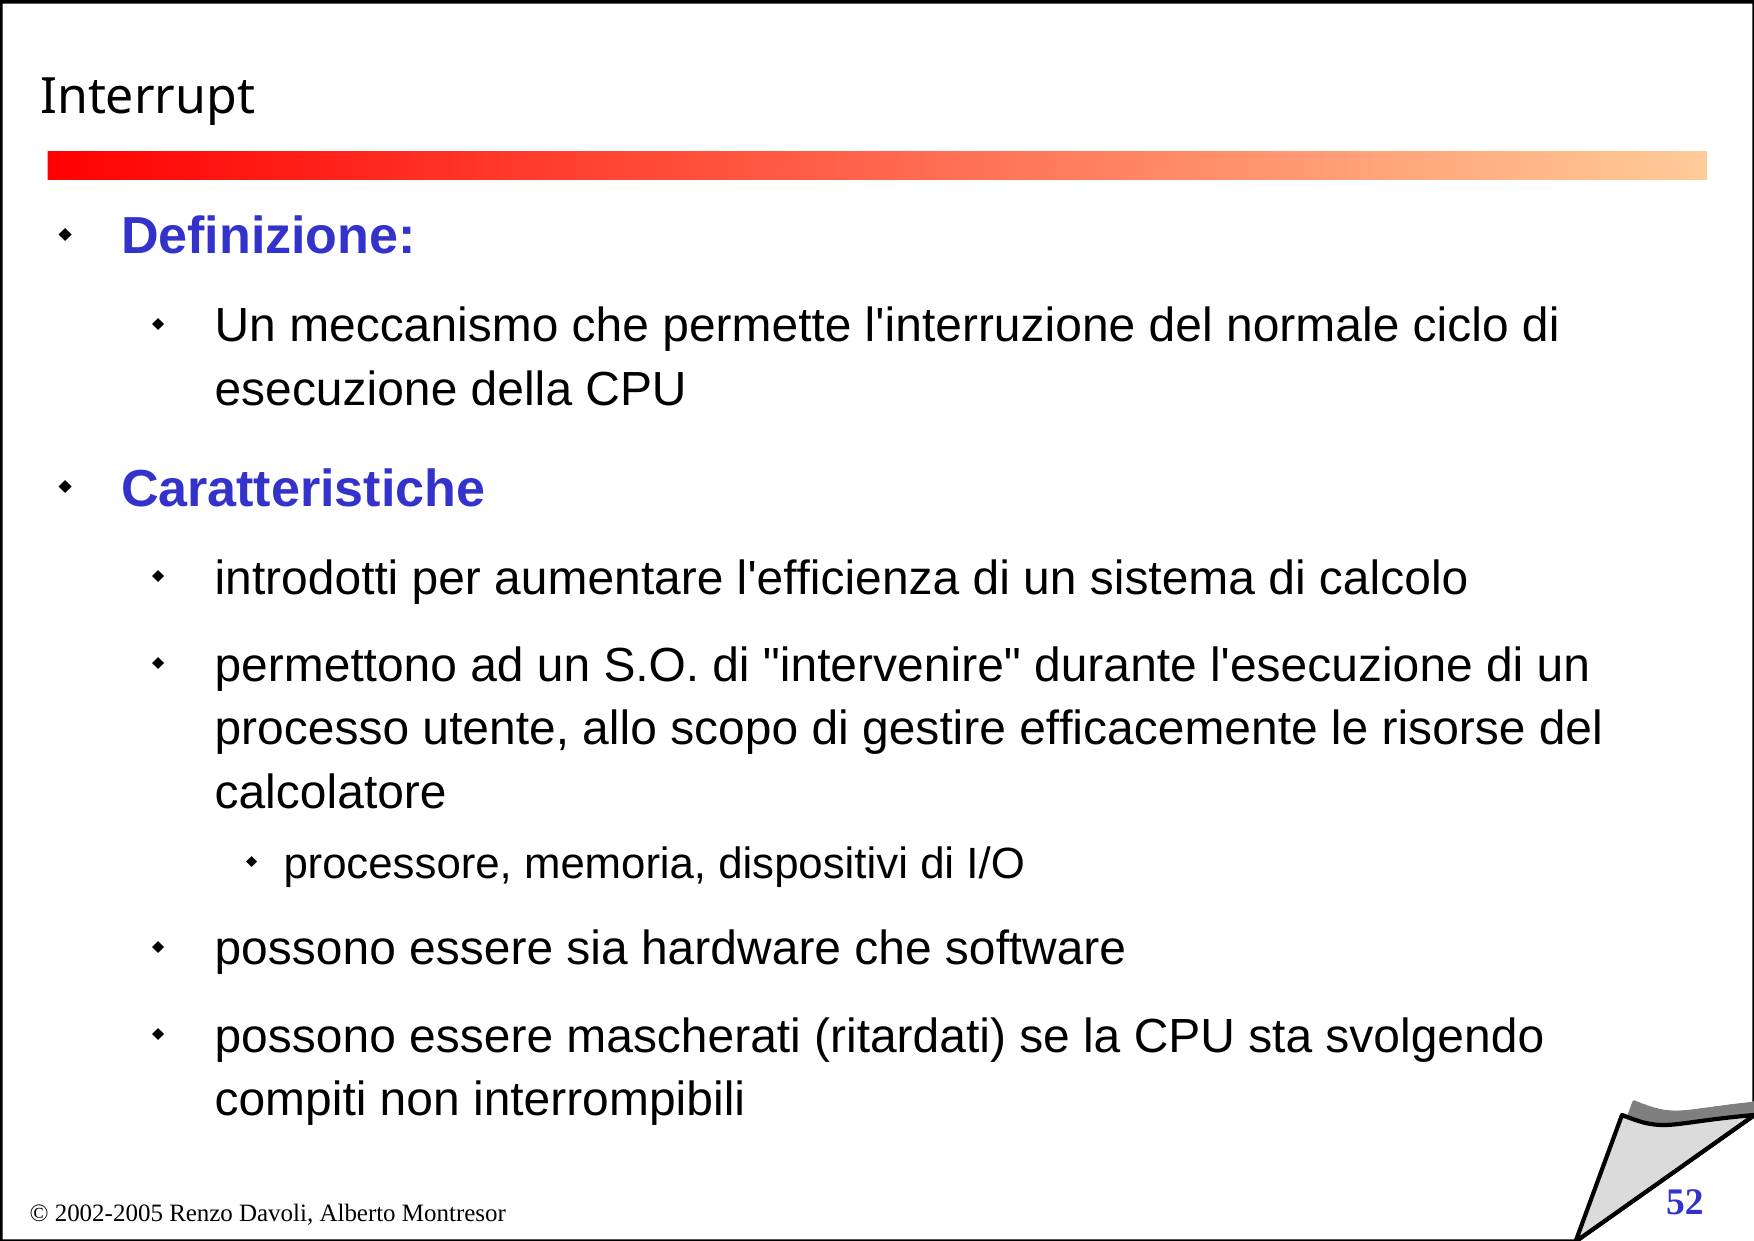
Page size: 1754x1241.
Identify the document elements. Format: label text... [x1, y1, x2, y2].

list Definizione: Un meccanismo che permette l'interruzione del normale ciclo di esecuzione della CPU Caratteristiche introdotti per aumentare l'efficienza di un sistema di calcolo permettono ad un S.O. di "intervenire" durante l'esecuzione di un processo utente, allo scopo di gestire efficacemente le risorse del calcolatore processore, memoria, dispositivi di I/O possono essere sia hardware che software possono essere mascherati (ritardati) se la CPU sta svolgendo compiti non interrompibili [58, 206, 1696, 1150]
title Interrupt [40, 49, 1714, 144]
